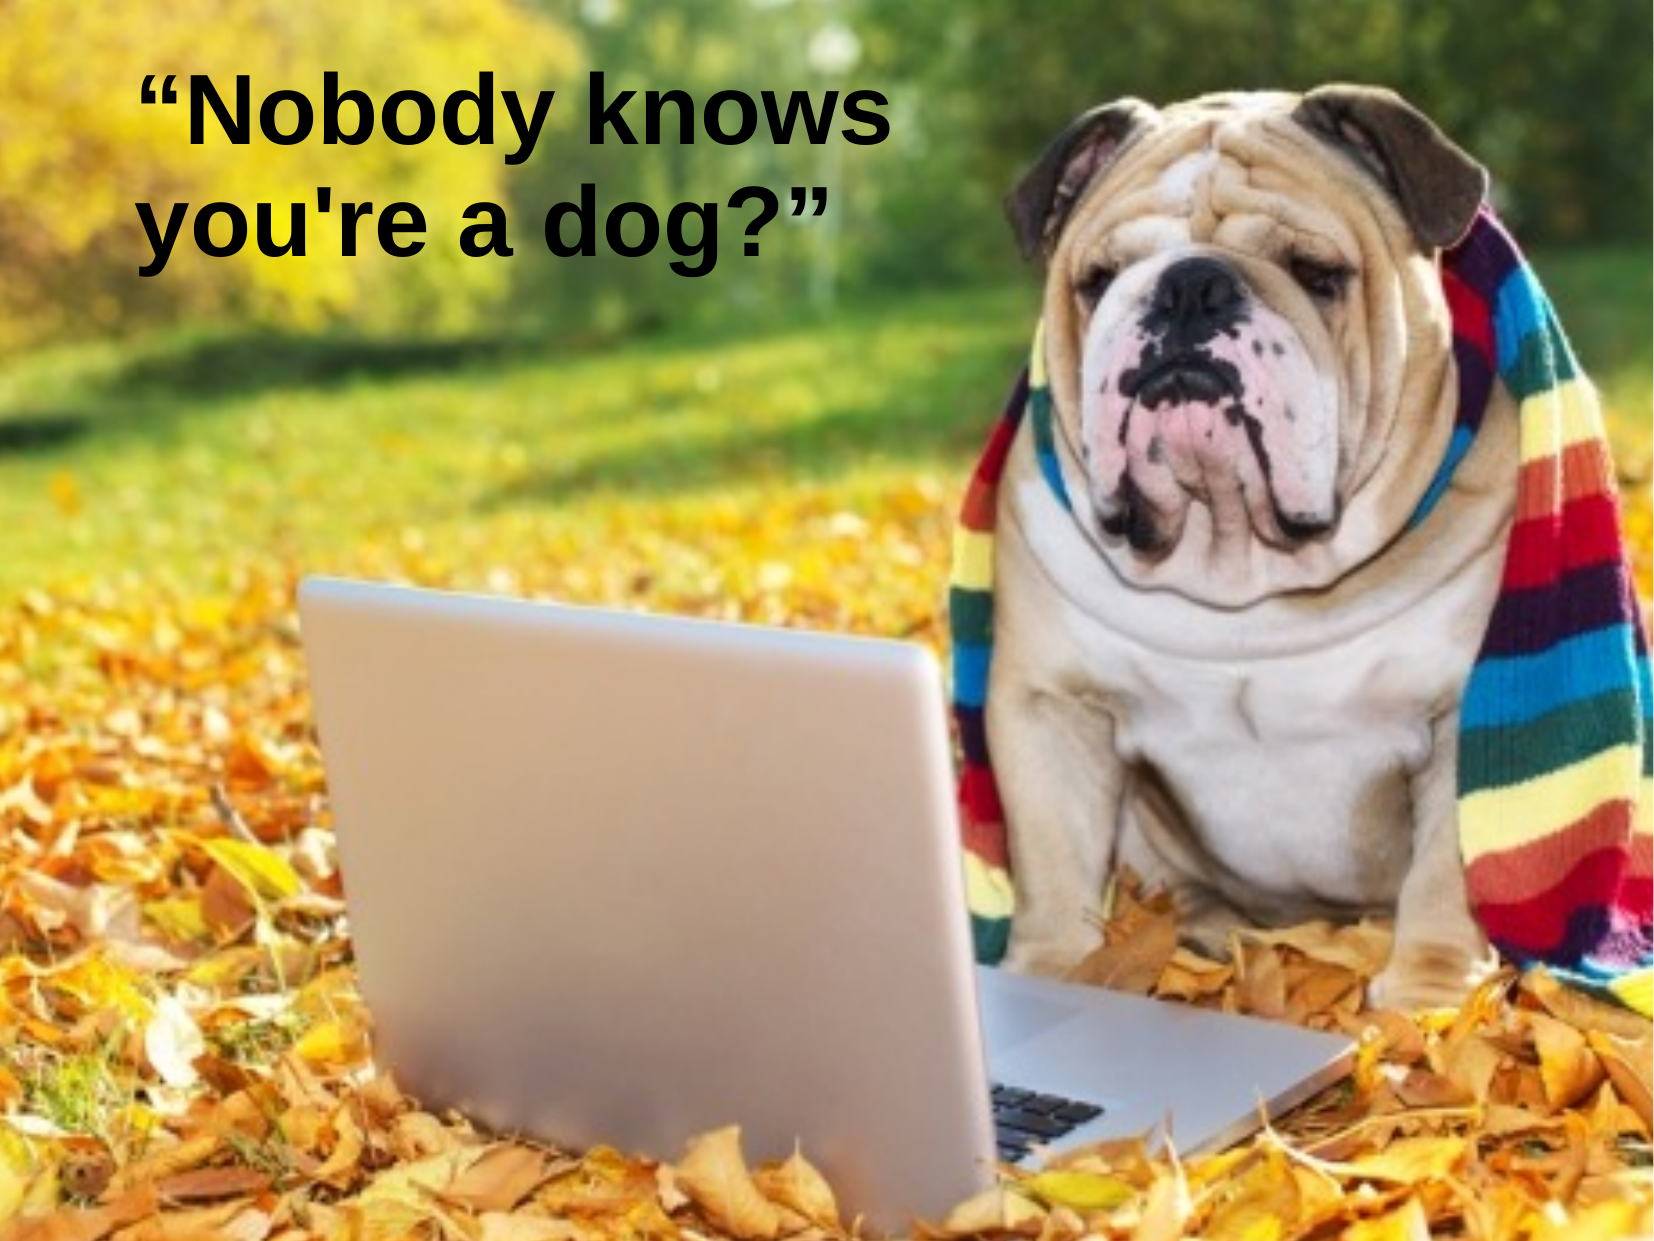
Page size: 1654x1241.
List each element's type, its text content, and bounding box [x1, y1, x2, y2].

text_box “Nobody knows you're a dog?” [120, 46, 991, 286]
picture [0, 0, 1654, 1241]
